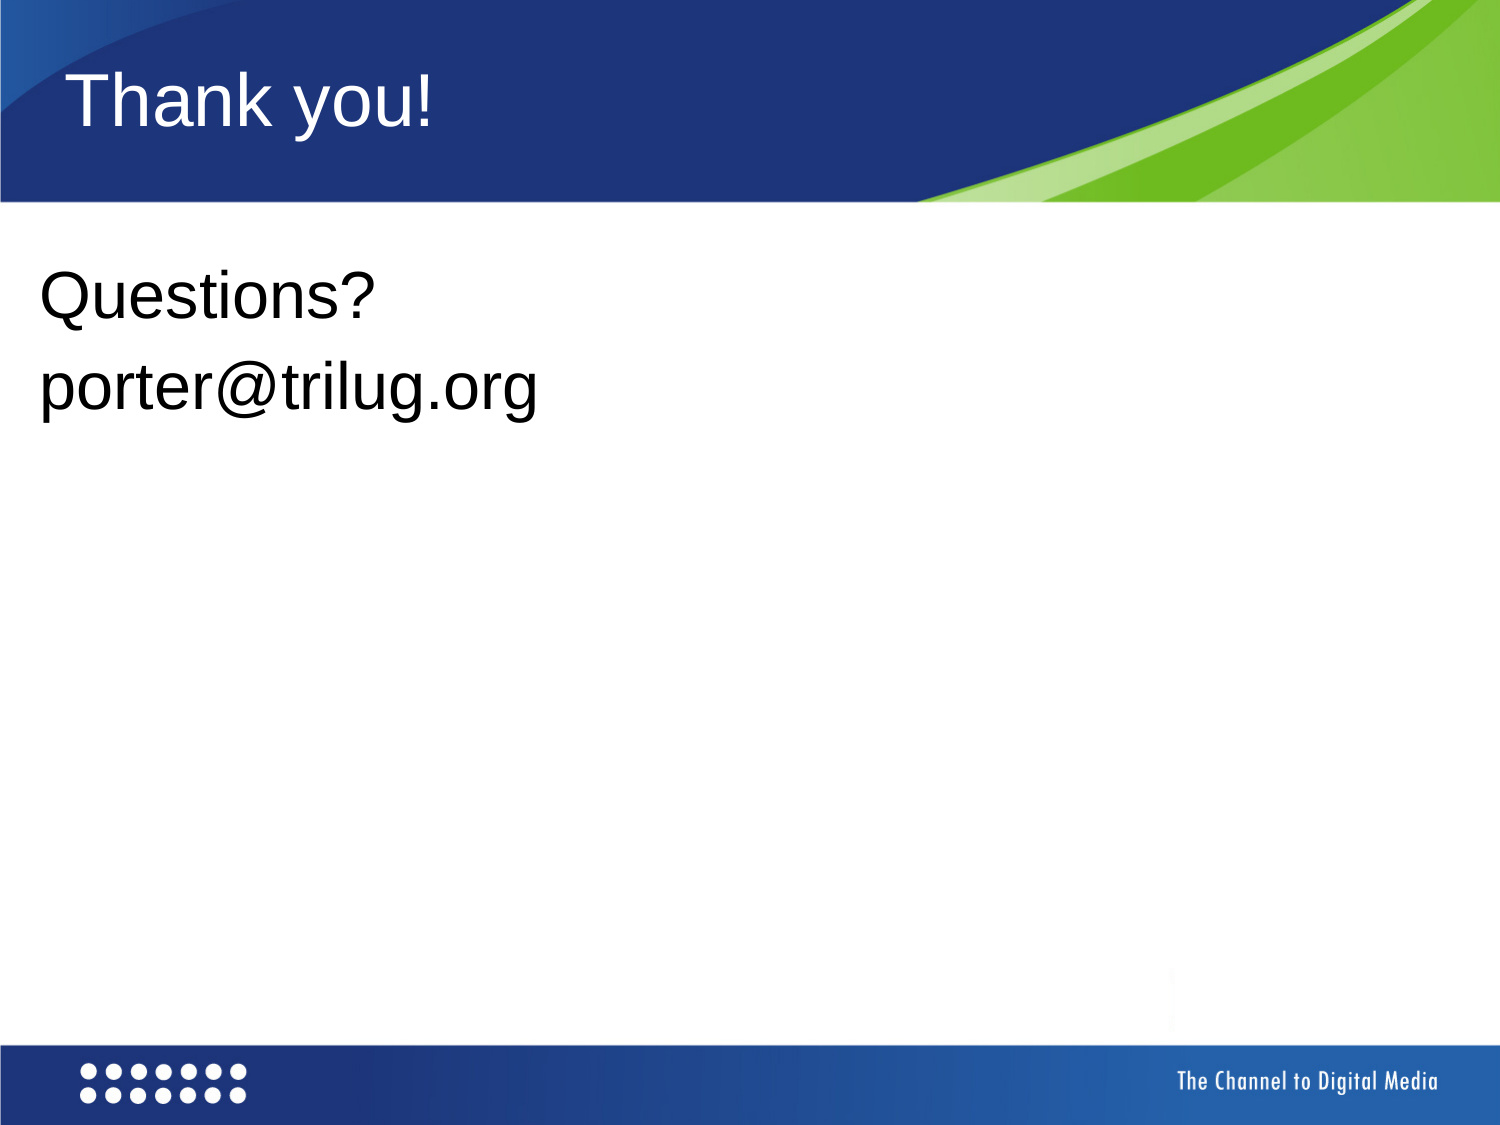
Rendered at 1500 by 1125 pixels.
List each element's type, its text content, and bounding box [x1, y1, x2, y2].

title Thank you! [50, 24, 1450, 176]
picture [0, 0, 1500, 1125]
list Questions? porter@trilug.org [24, 249, 1463, 1001]
